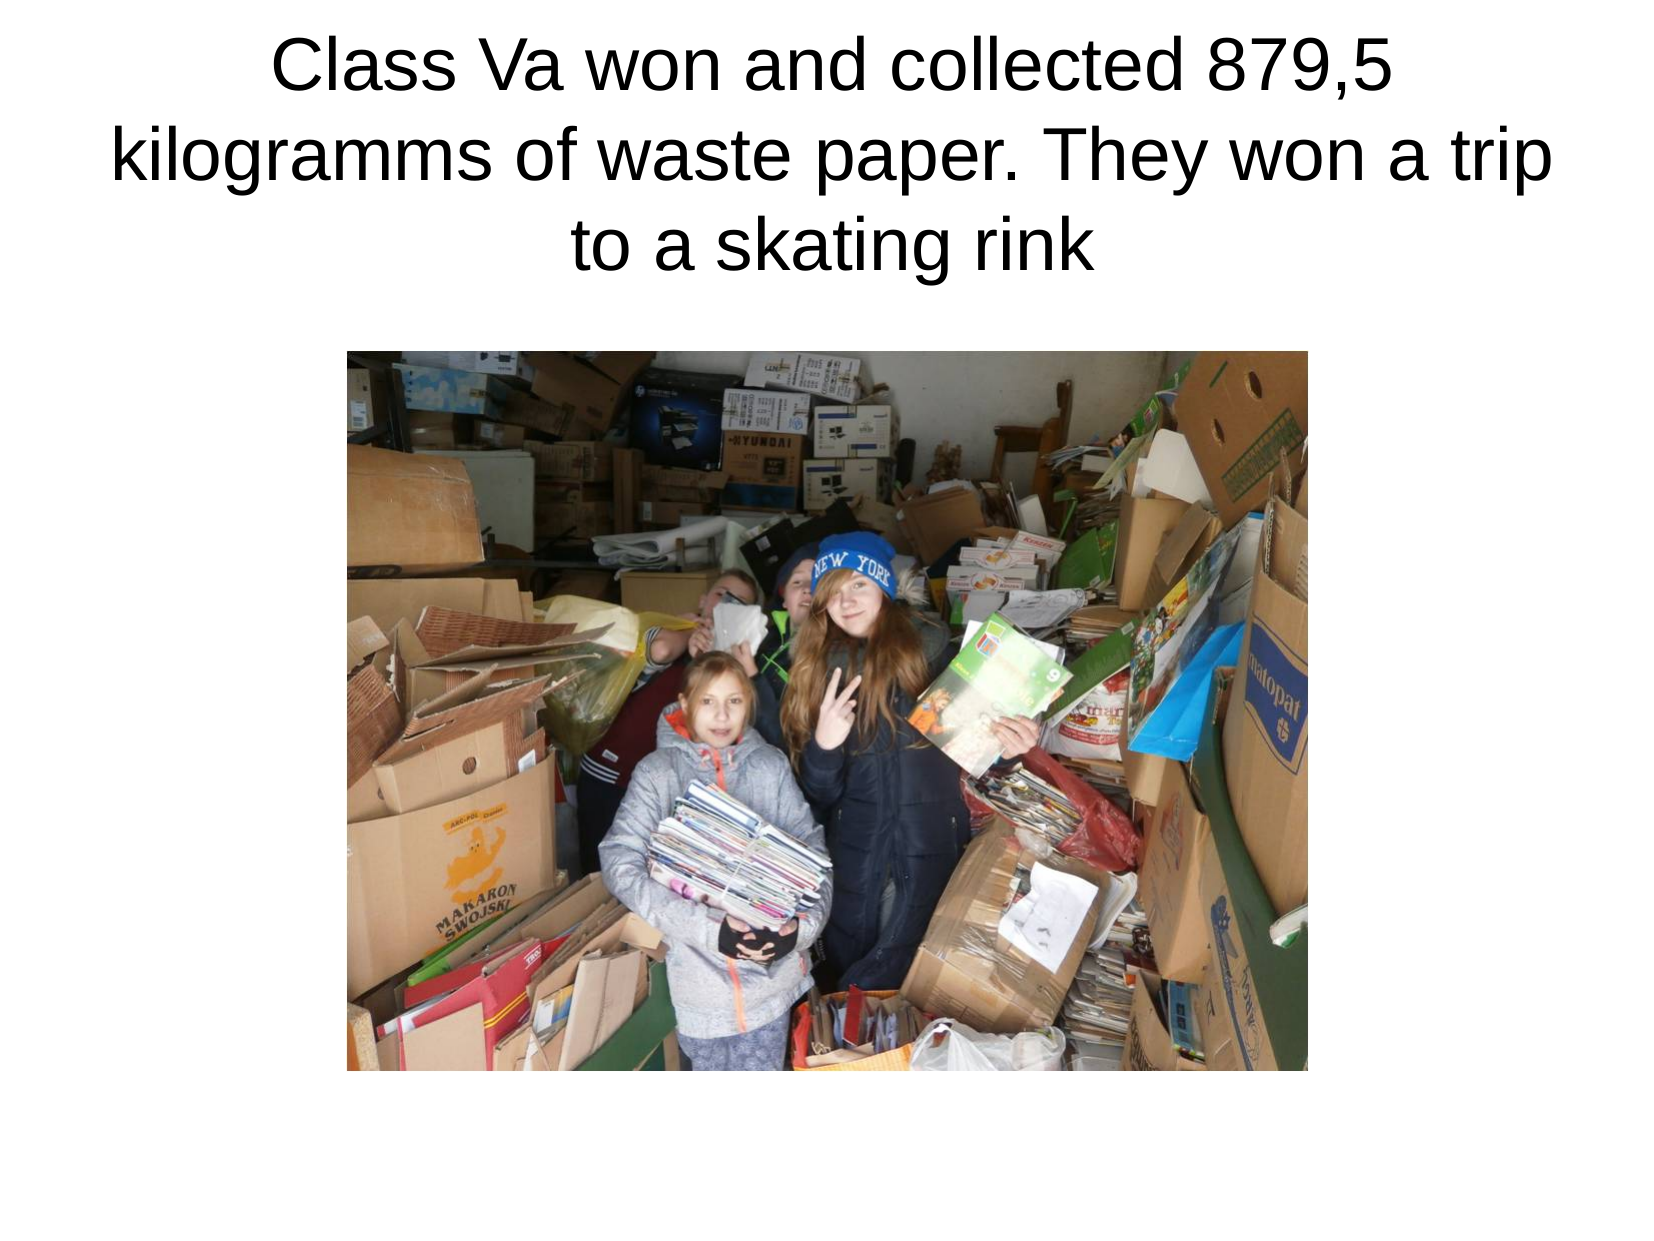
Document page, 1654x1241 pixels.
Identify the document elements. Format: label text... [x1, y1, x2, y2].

picture [346, 350, 1309, 1072]
title Class Va won and collected 879,5 kilogramms of waste paper. They won a trip to a skating rink [88, 15, 1577, 268]
